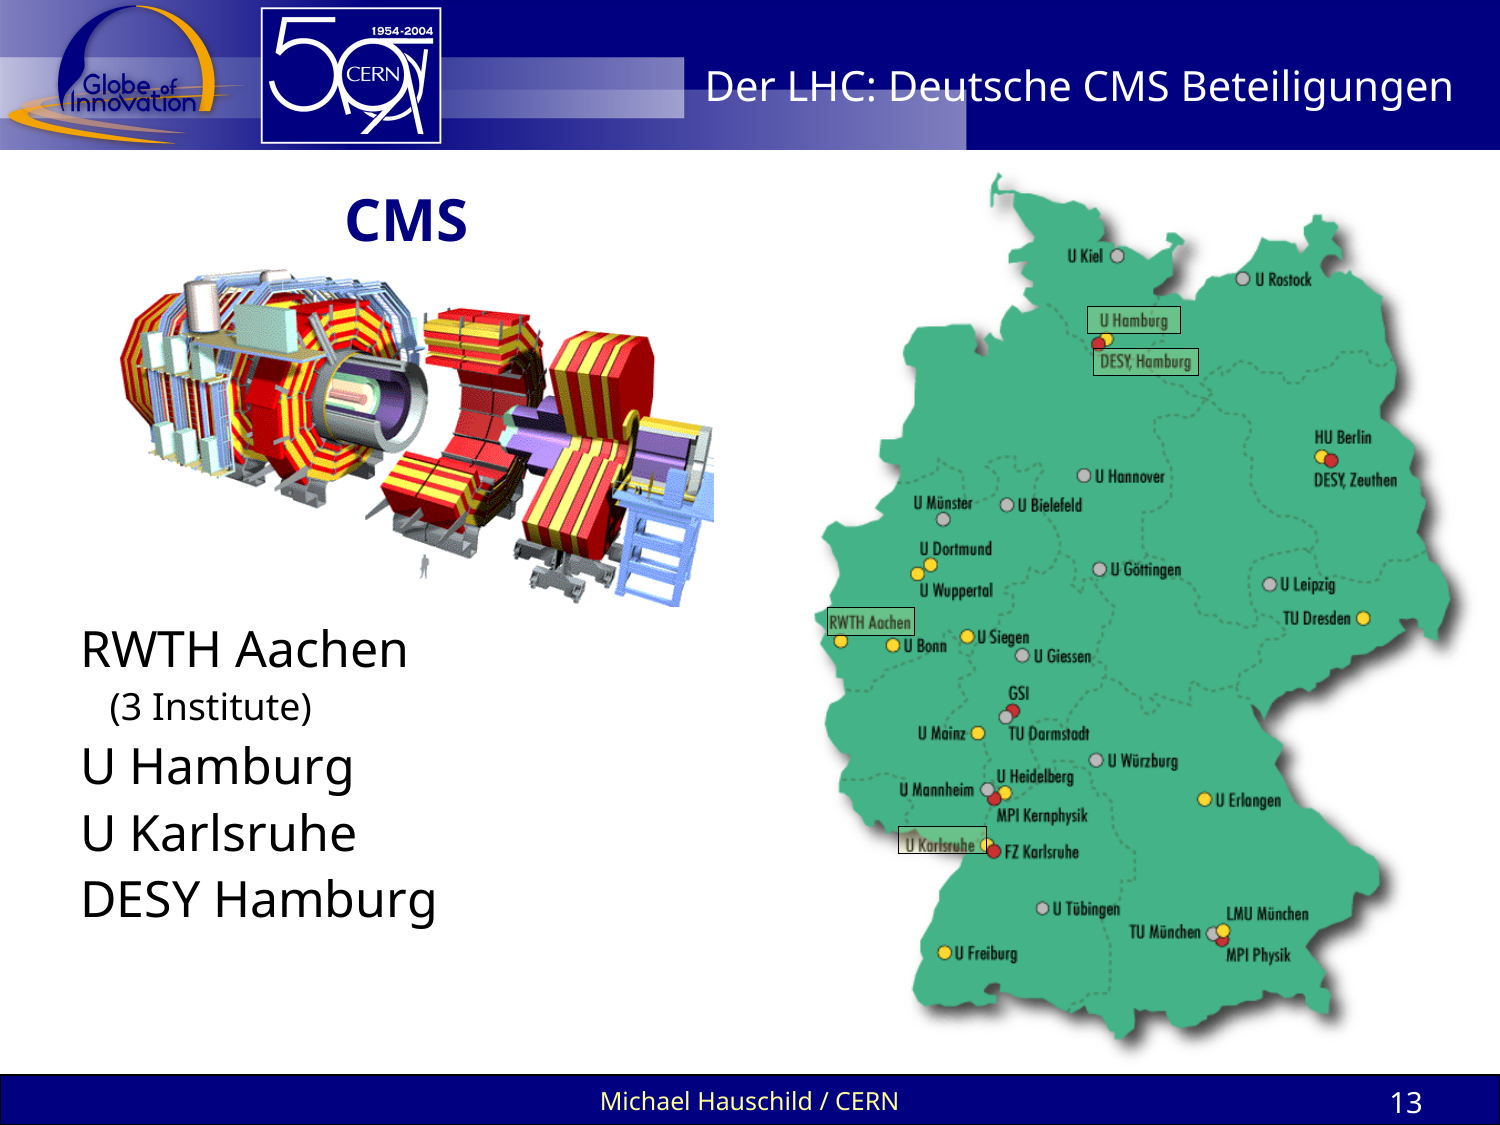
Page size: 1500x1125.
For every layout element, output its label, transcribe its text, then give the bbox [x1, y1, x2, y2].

picture [731, 153, 1485, 1072]
text_box [1087, 306, 1181, 334]
text_box [827, 607, 915, 636]
picture [117, 268, 714, 607]
text_box [1093, 348, 1199, 376]
text_box [62, 1049, 376, 1125]
picture [0, 0, 1500, 150]
text_box CMS [344, 179, 474, 252]
text_box Der LHC: Deutsche CMS Beteiligungen [689, 50, 1371, 126]
text_box [898, 826, 987, 854]
text_box RWTH Aachen (3 Institute) U Hamburg U Karlsruhe DESY Hamburg [80, 613, 436, 897]
